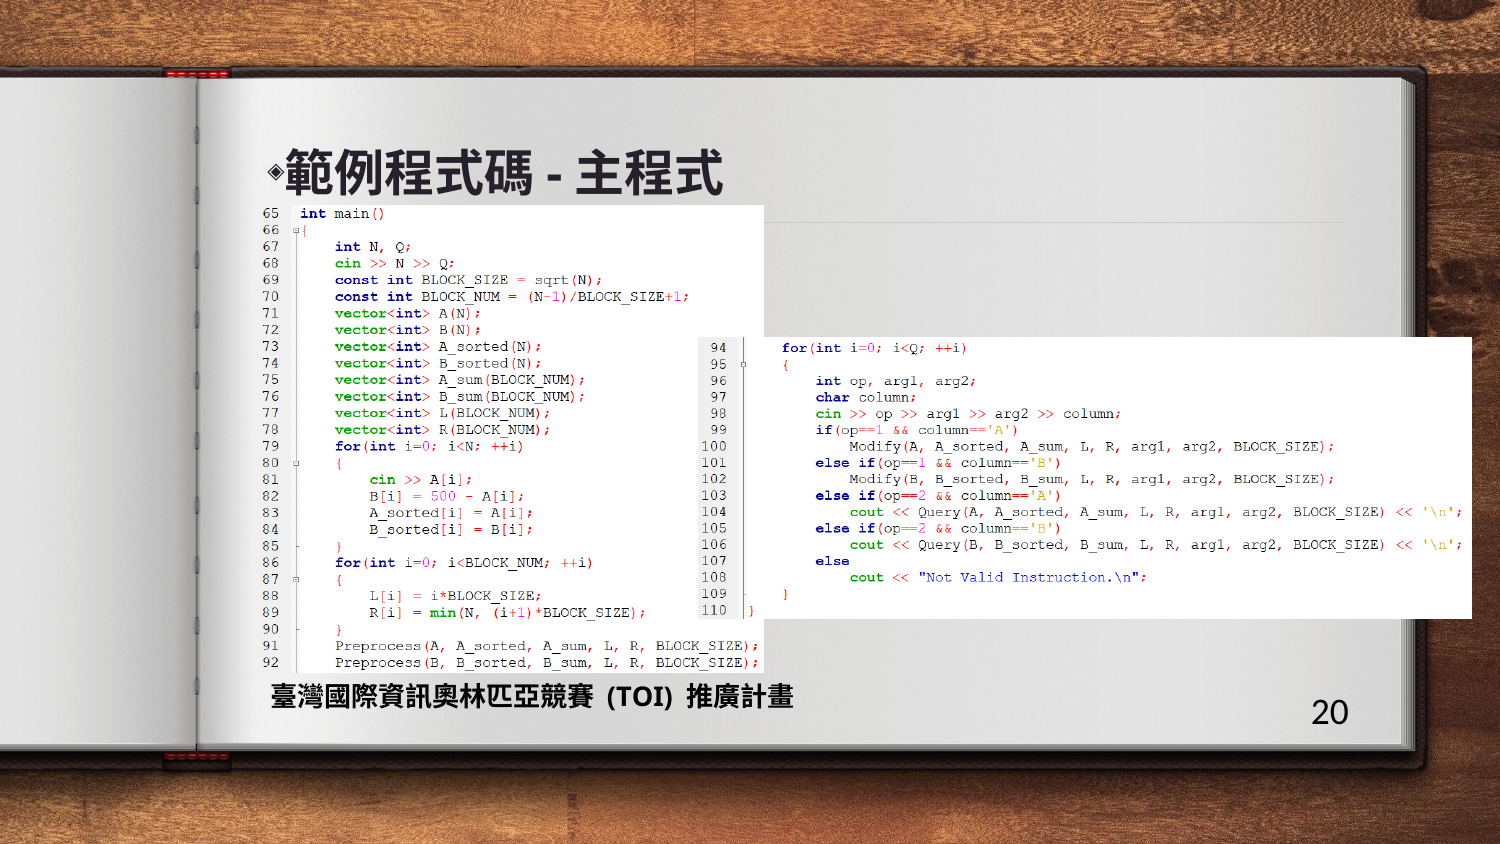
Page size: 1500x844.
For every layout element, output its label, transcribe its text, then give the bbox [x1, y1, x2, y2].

list 範例程式碼-主程式 [252, 126, 1194, 226]
picture [252, 205, 1472, 673]
text_box [1295, 672, 1386, 737]
